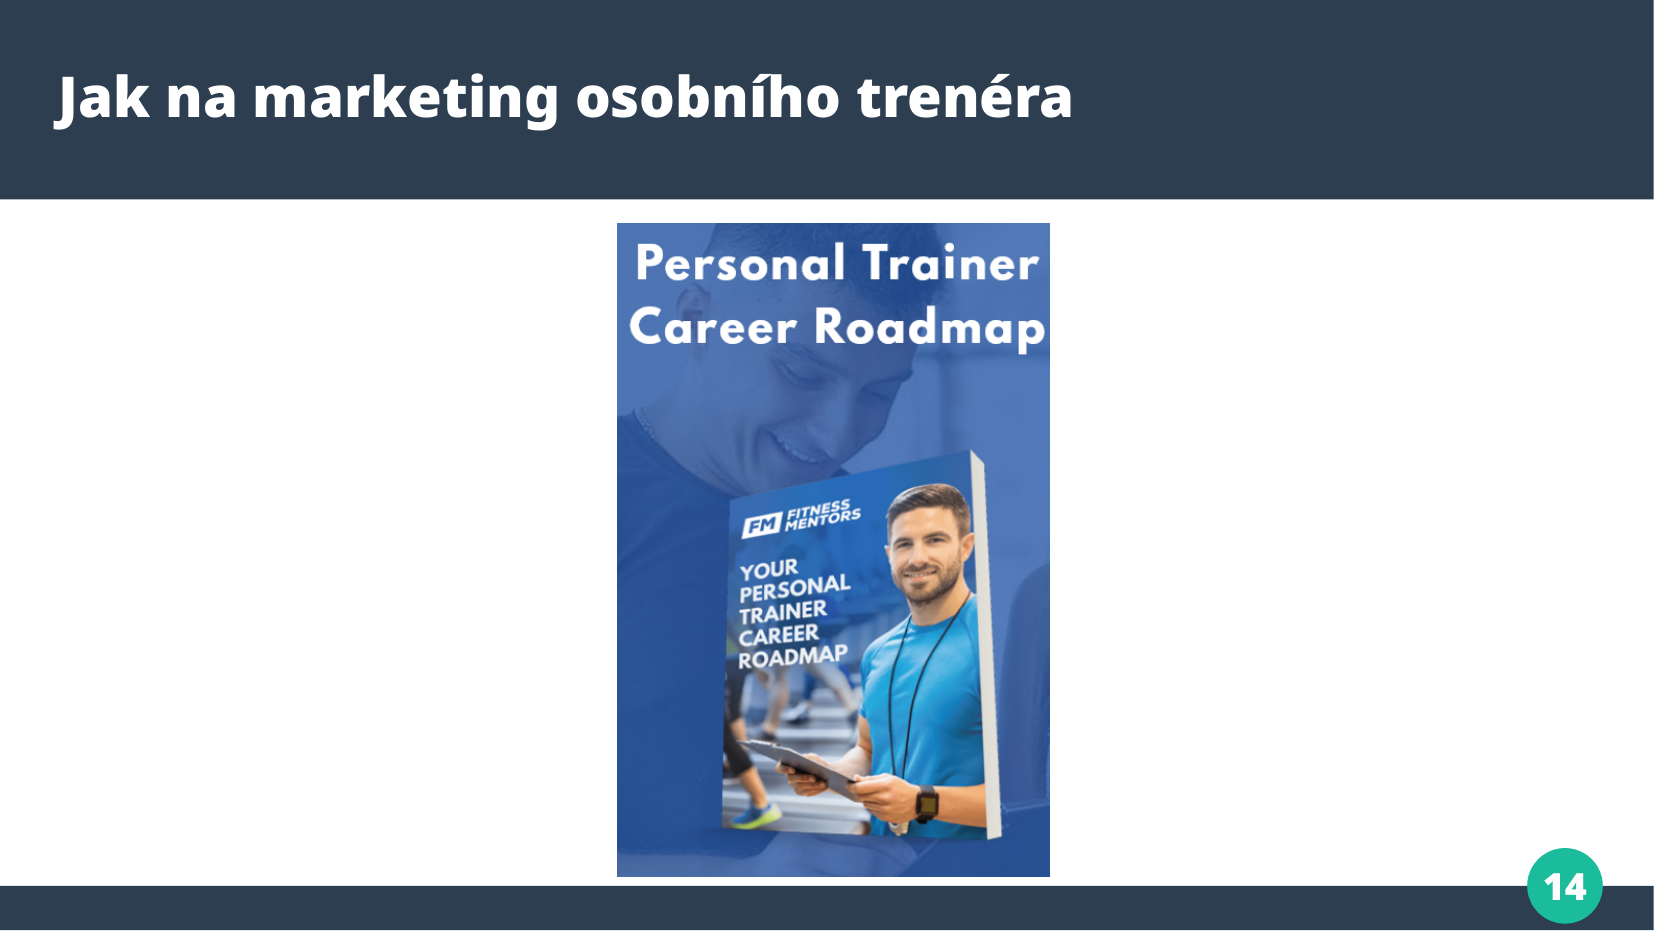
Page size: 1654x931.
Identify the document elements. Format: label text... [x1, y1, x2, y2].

picture [617, 223, 1050, 877]
title Jak na marketing osobního trenéra [59, 37, 1595, 155]
